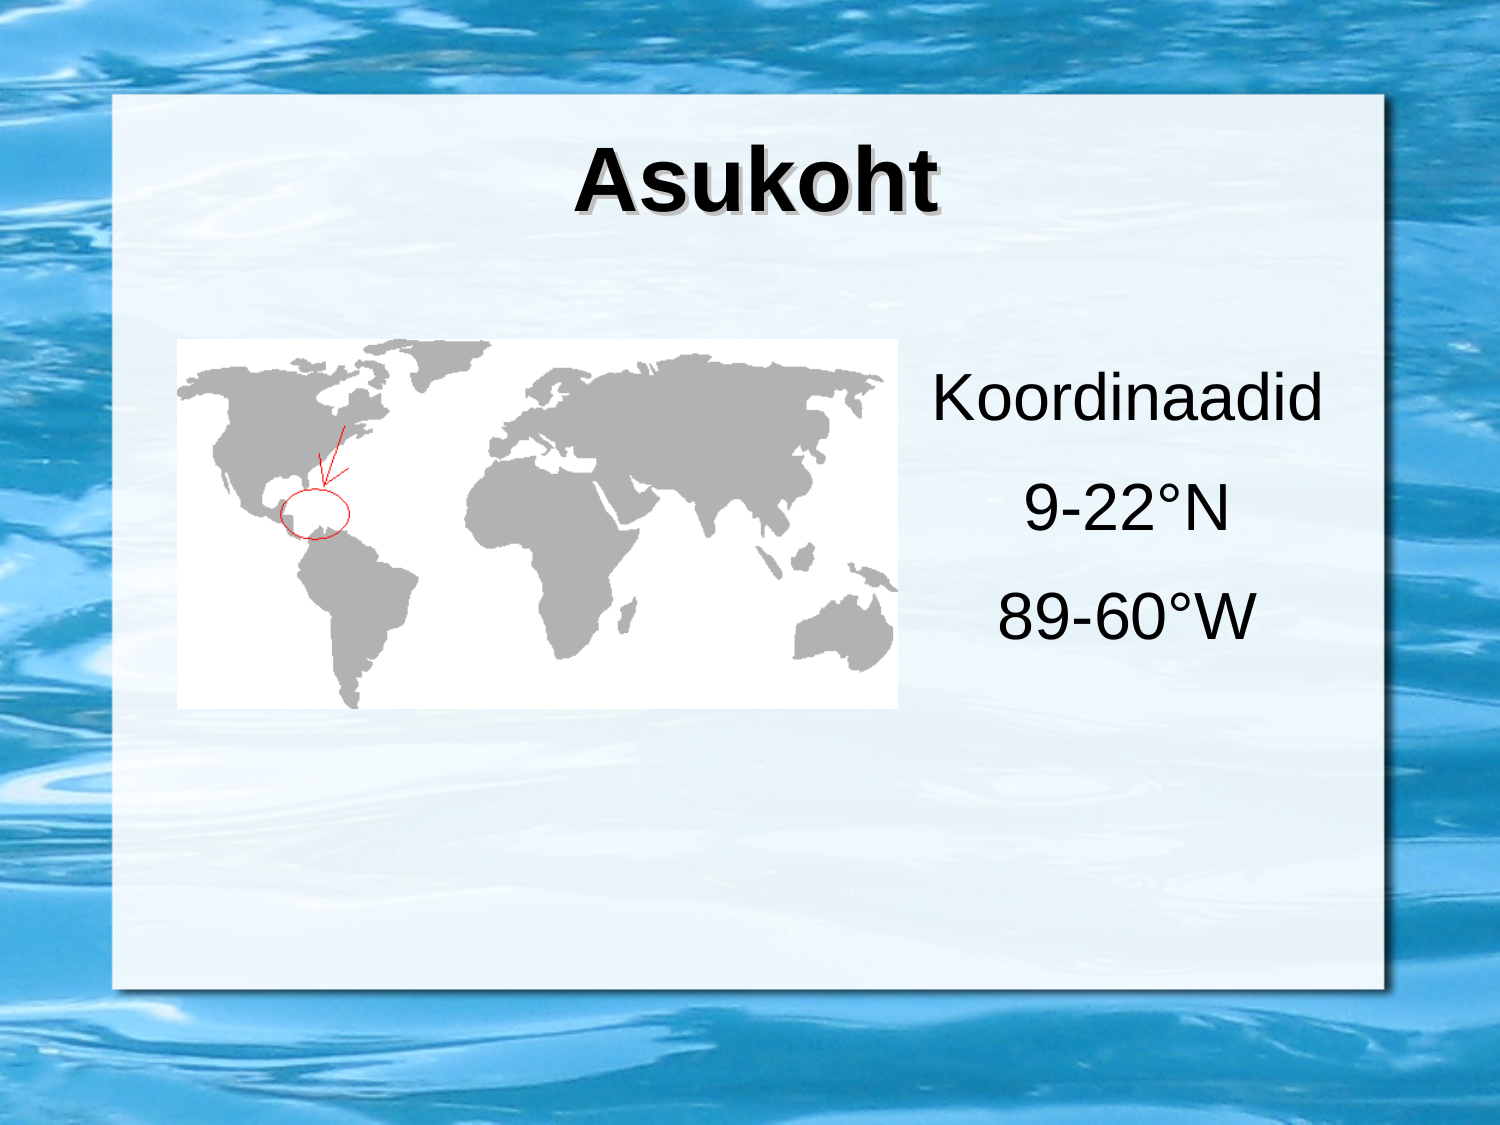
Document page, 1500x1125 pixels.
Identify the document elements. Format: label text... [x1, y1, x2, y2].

title Asukoht [118, 54, 1394, 296]
subtitle Koordinaadid 9-22°N 89-60°W [927, 354, 1329, 798]
picture [0, 0, 1500, 1125]
